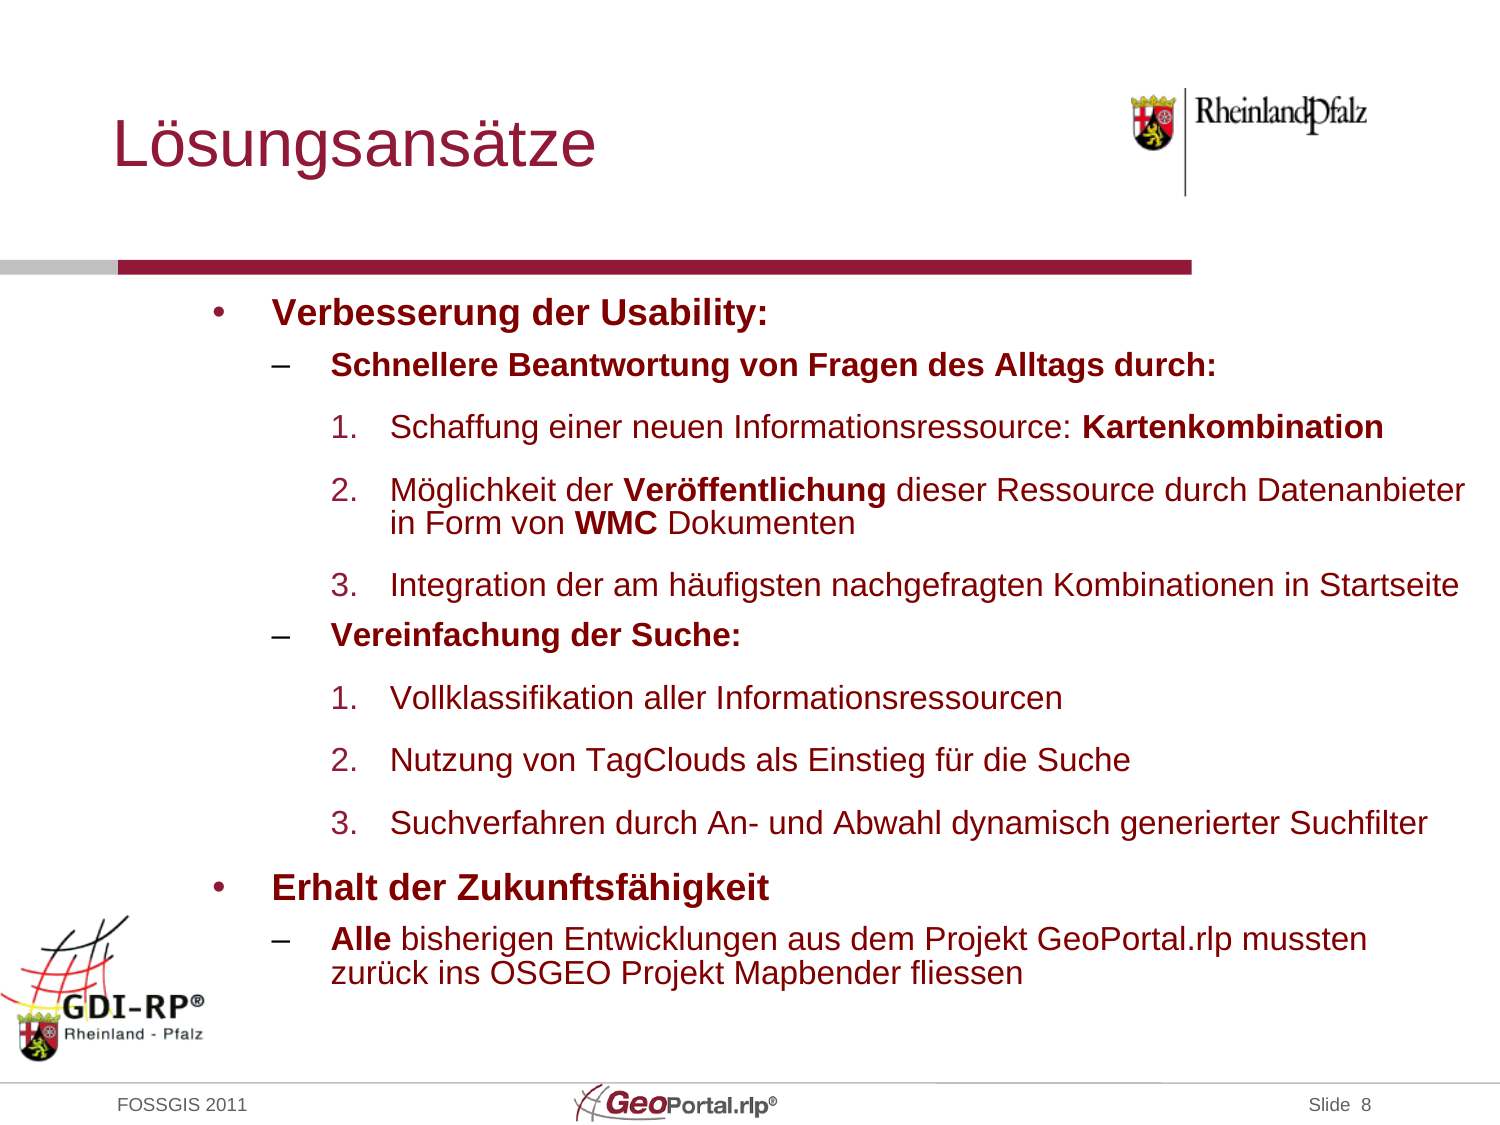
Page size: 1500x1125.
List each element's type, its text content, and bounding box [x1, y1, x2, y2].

list Verbesserung der Usability: Schnellere Beantwortung von Fragen des Alltags durch: Schaffung einer neuen Informationsressource: Kartenkombination Möglichkeit der Veröffentlichung dieser Ressource durch Datenanbieter in Form von WMC Dokumenten Integration der am häufigsten nachgefragten Kombinationen in Startseite Vereinfachung der Suche: Vollklassifikation aller Informationsressourcen Nutzung von TagClouds als Einstieg für die Suche Suchverfahren durch An- und Abwahl dynamisch generierter Suchfilter Erhalt der Zukunftsfähigkeit Alle bisherigen Entwicklungen aus dem Projekt GeoPortal.rlp mussten zurück ins OSGEO Projekt Mapbender fliessen [212, 295, 1477, 1125]
title Lösungsansätze [112, 63, 1071, 224]
picture [0, 915, 207, 1063]
picture [1131, 88, 1447, 198]
